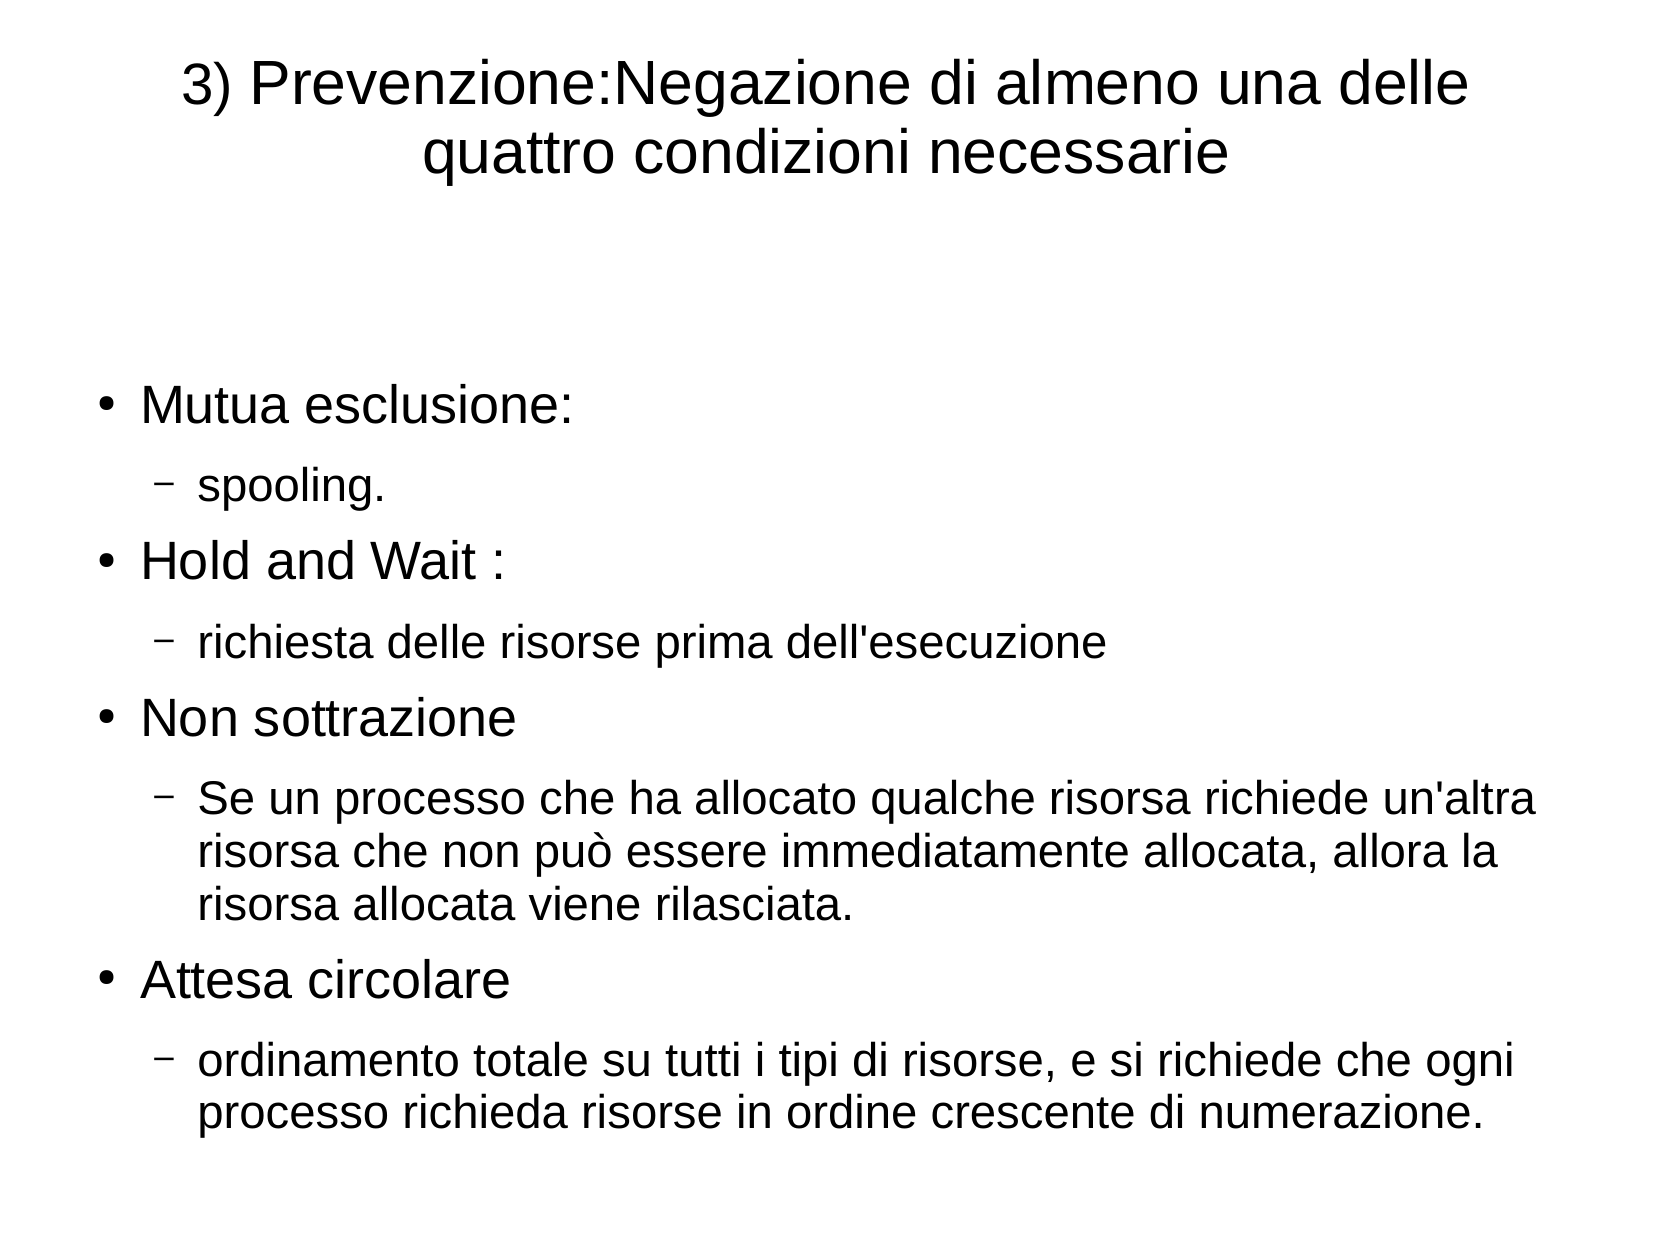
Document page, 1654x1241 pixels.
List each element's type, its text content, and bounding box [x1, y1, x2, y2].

list Mutua esclusione: spooling. Hold and Wait : richiesta delle risorse prima dell'esecuzione Non sottrazione Se un processo che ha allocato qualche risorsa richiede un'altra risorsa che non può essere immediatamente allocata, allora la risorsa allocata viene rilasciata. Attesa circolare ordinamento totale su tutti i tipi di risorse, e si richiede che ogni processo richieda risorse in ordine crescente di numerazione. [82, 290, 1538, 1156]
title 3) Prevenzione:Negazione di almeno una delle quattro condizioni necessarie [82, 13, 1571, 222]
